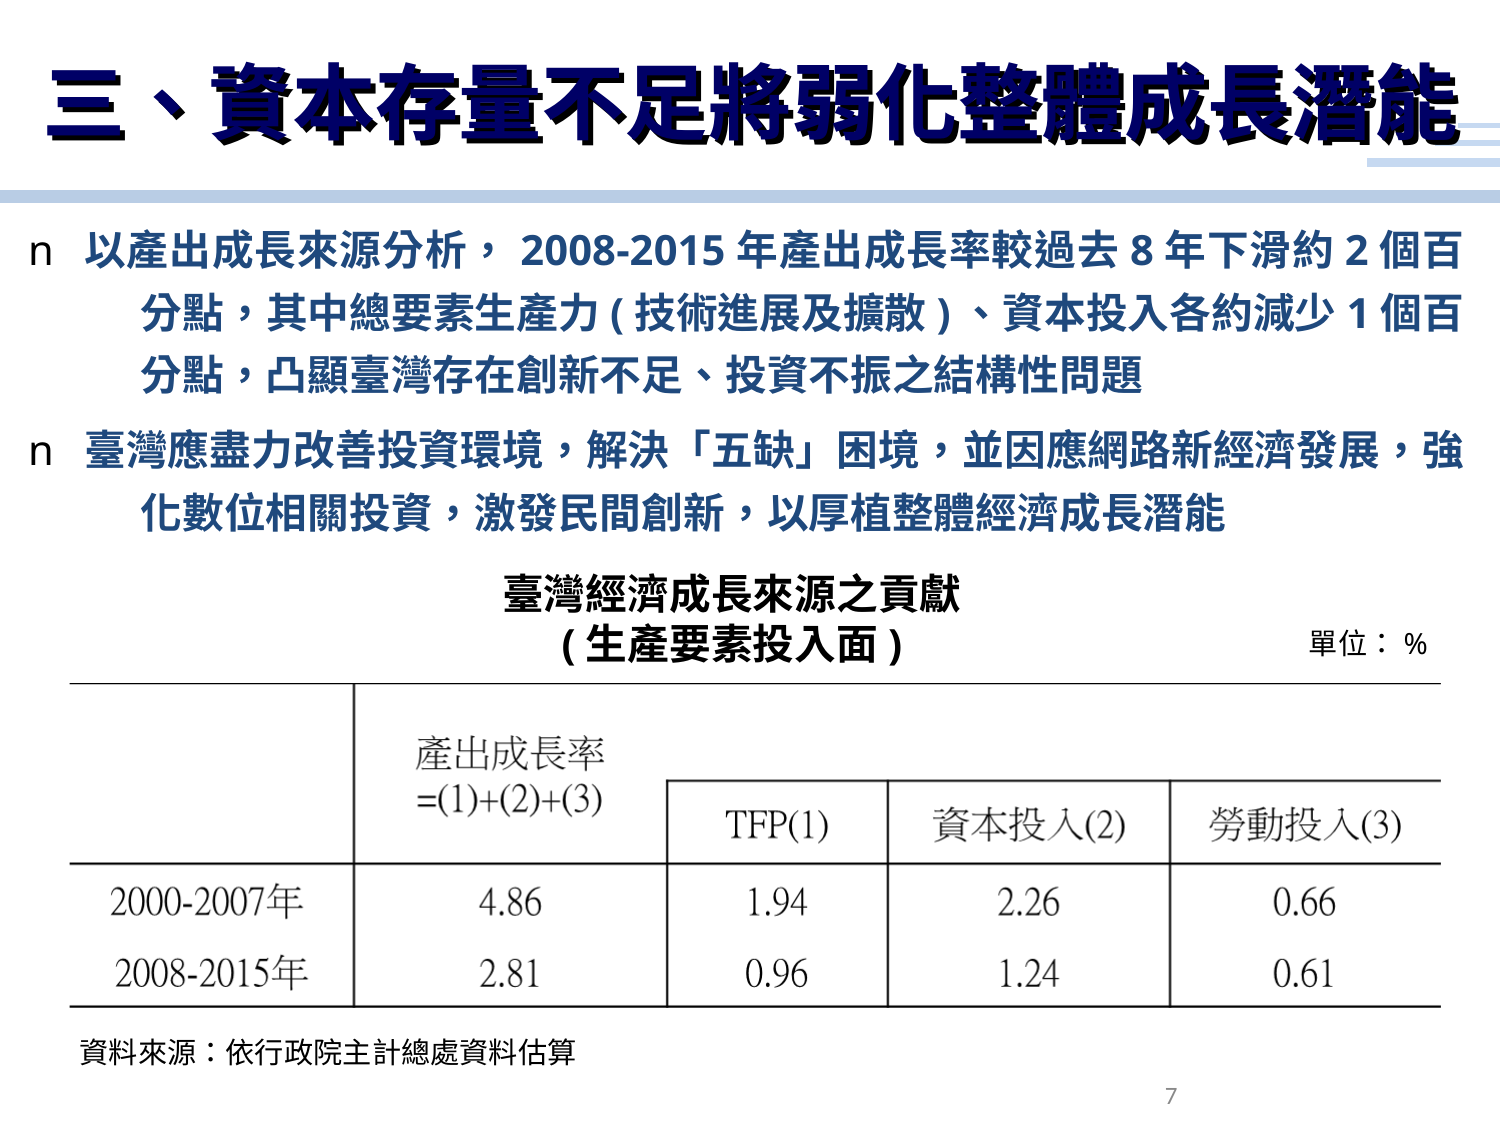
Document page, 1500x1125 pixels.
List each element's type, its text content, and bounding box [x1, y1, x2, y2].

text_box 資料來源：依行政院主計總處資料估算 [51, 1028, 1367, 1076]
text_box 7 [1149, 1065, 1500, 1125]
text_box 臺灣經濟成長來源之貢獻 (生產要素投入面) [487, 560, 977, 675]
picture [69, 683, 1441, 1018]
text_box 三、資本存量不足將弱化整體成長潛能 [0, 42, 1500, 173]
text_box 單位：% [1293, 618, 1439, 669]
text_box 以產出成長來源分析，2008-2015年產出成長率較過去8年下滑約2個百分點，其中總要素生產力(技術進展及擴散)、資本投入各約減少1個百分點，凸顯臺灣存在創新不足、投資不振之結構性問題 臺灣應盡力改善投資環境，解決「五缺」困境，並因應網路新經濟發展，強化數位相關投資，激發民間創新，以厚植整體經濟成長潛能 [13, 204, 1479, 544]
